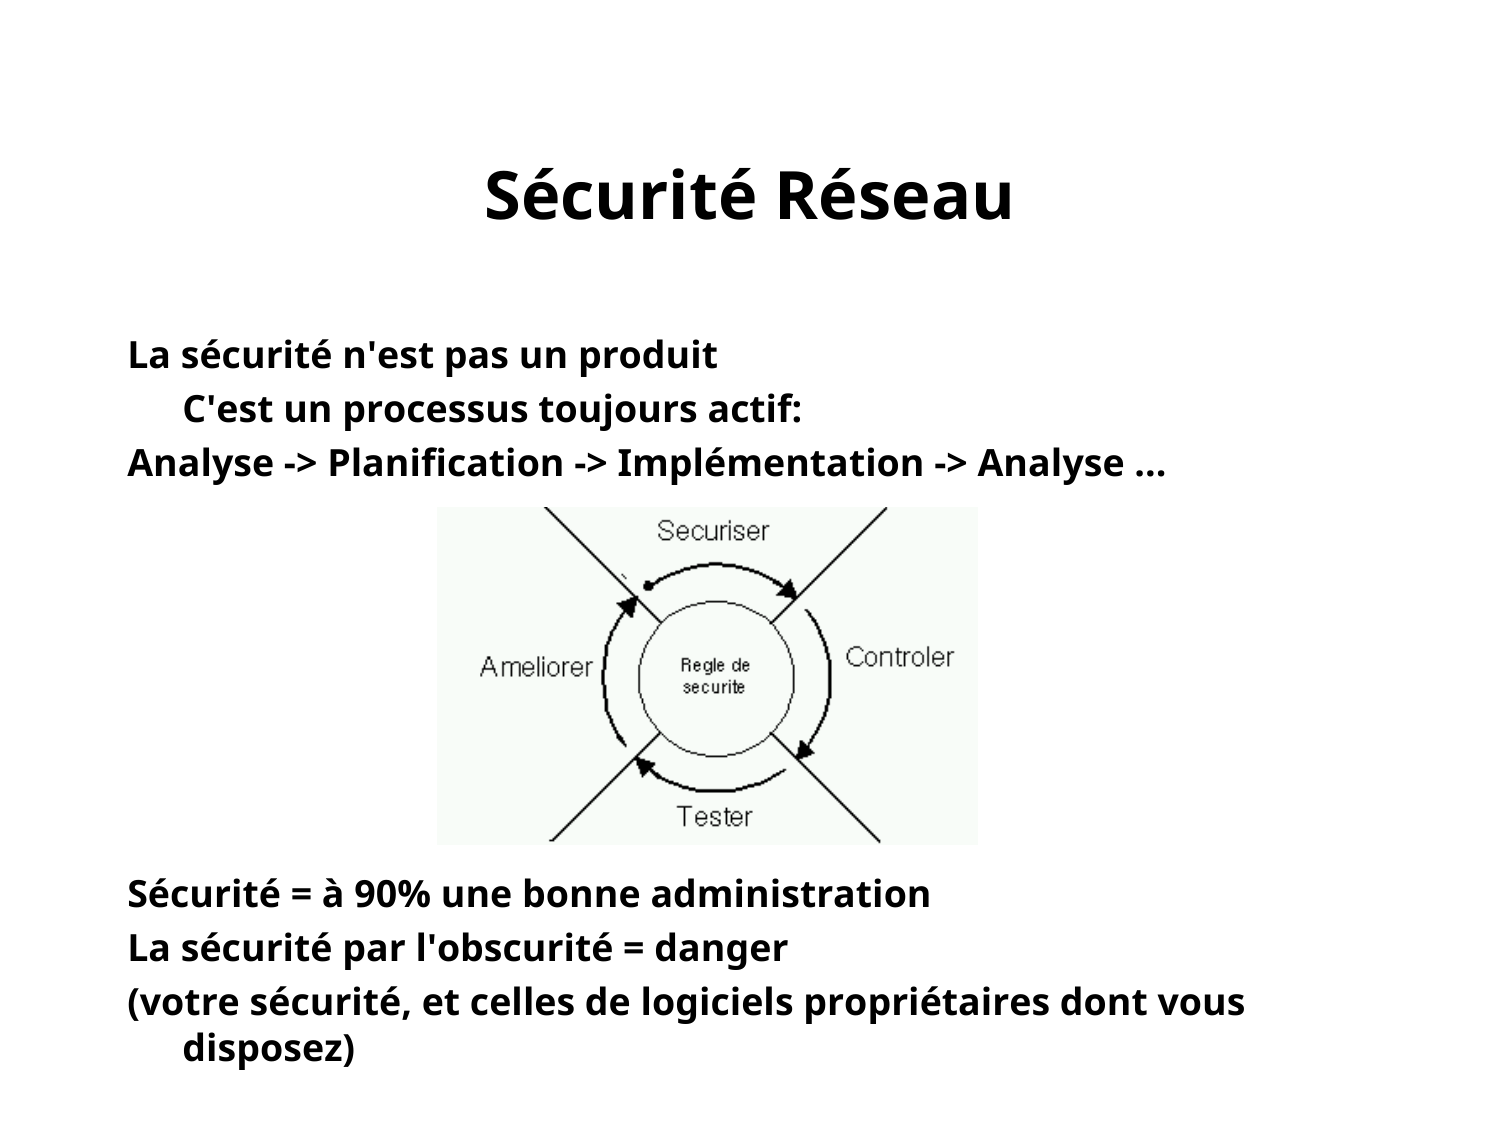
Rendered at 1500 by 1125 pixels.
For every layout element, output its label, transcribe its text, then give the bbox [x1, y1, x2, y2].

list La sécurité n'est pas un produit C'est un processus toujours actif: Analyse -> Planification -> Implémentation -> Analyse ... Sécurité = à 90% une bonne administration La sécurité par l'obscurité = danger (votre sécurité, et celles de logiciels propriétaires dont vous disposez) [112, 324, 1388, 1125]
picture [437, 507, 978, 845]
title Sécurité Réseau [112, 99, 1388, 288]
